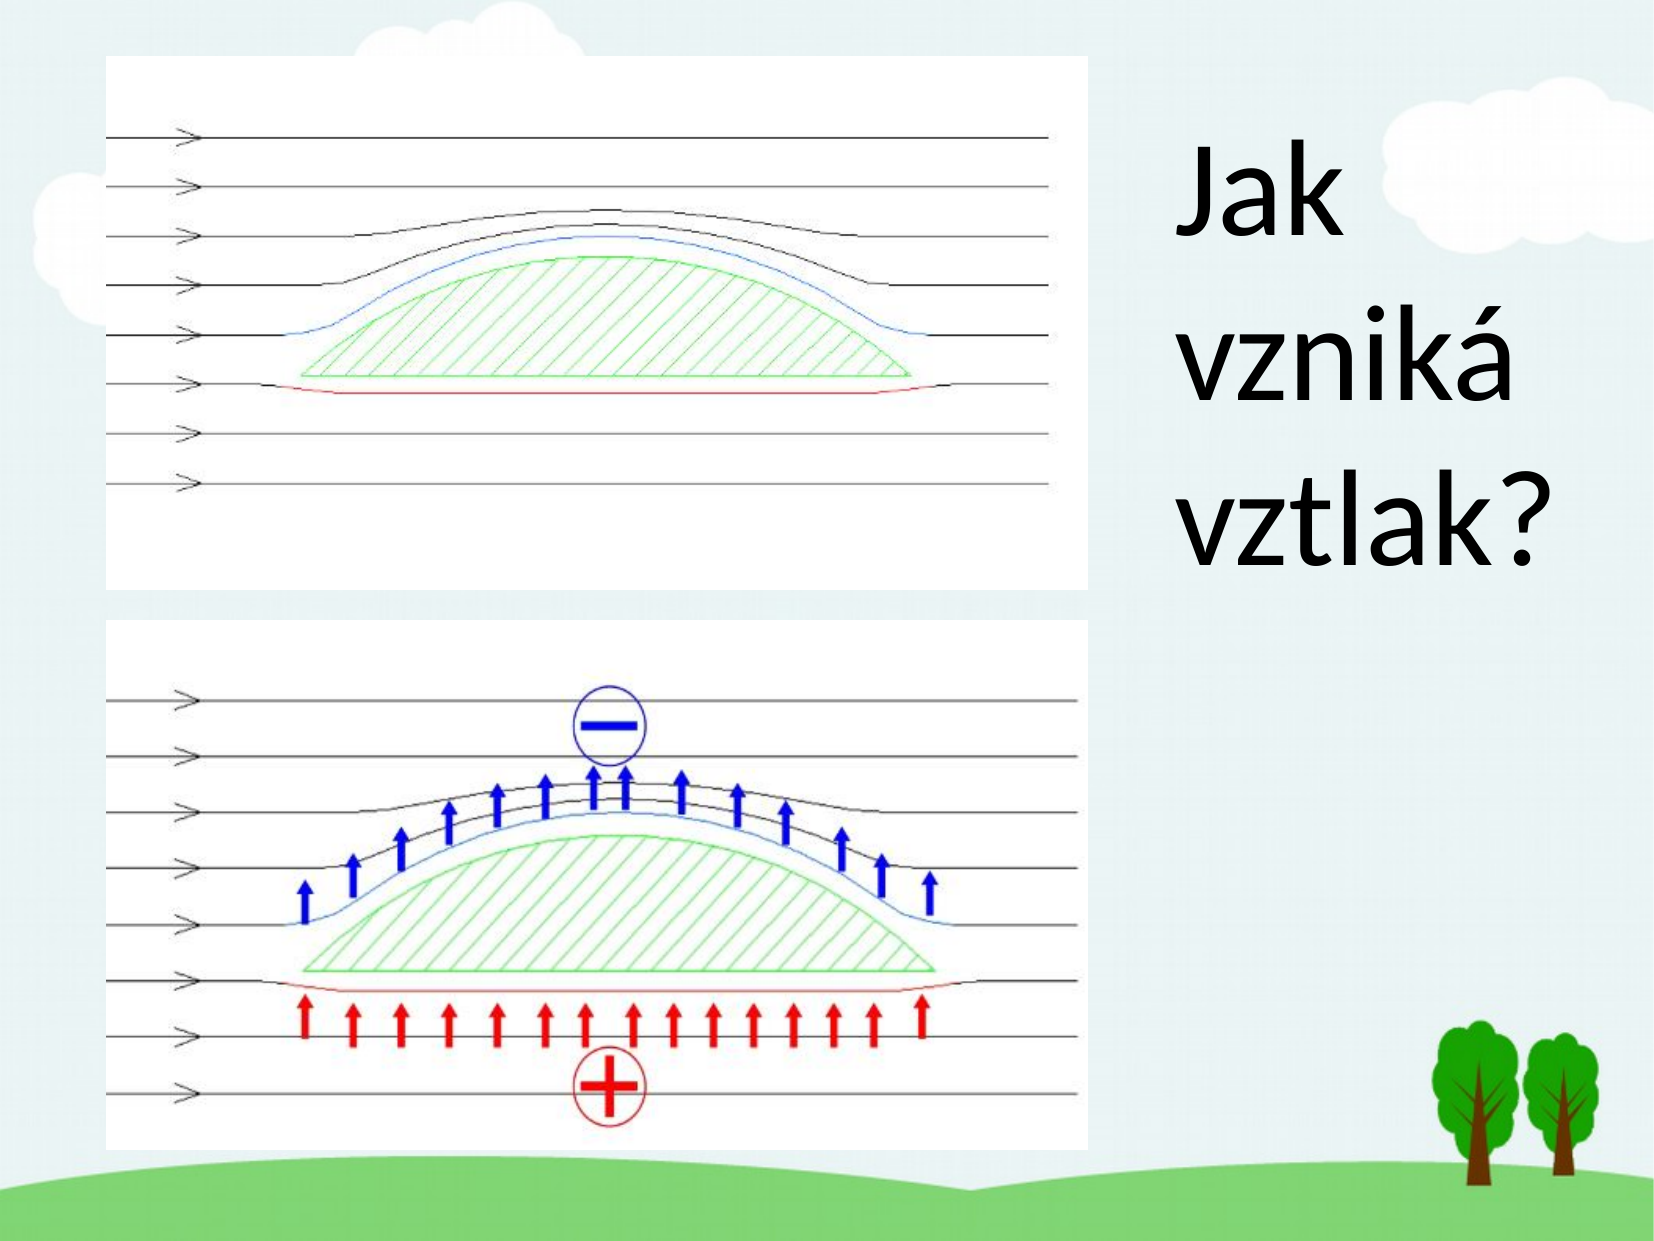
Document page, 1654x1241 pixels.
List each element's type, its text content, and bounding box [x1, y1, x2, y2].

text_box Jak vzniká vztlak? [1159, 90, 1593, 606]
picture [106, 56, 1088, 590]
picture [106, 620, 1088, 1150]
